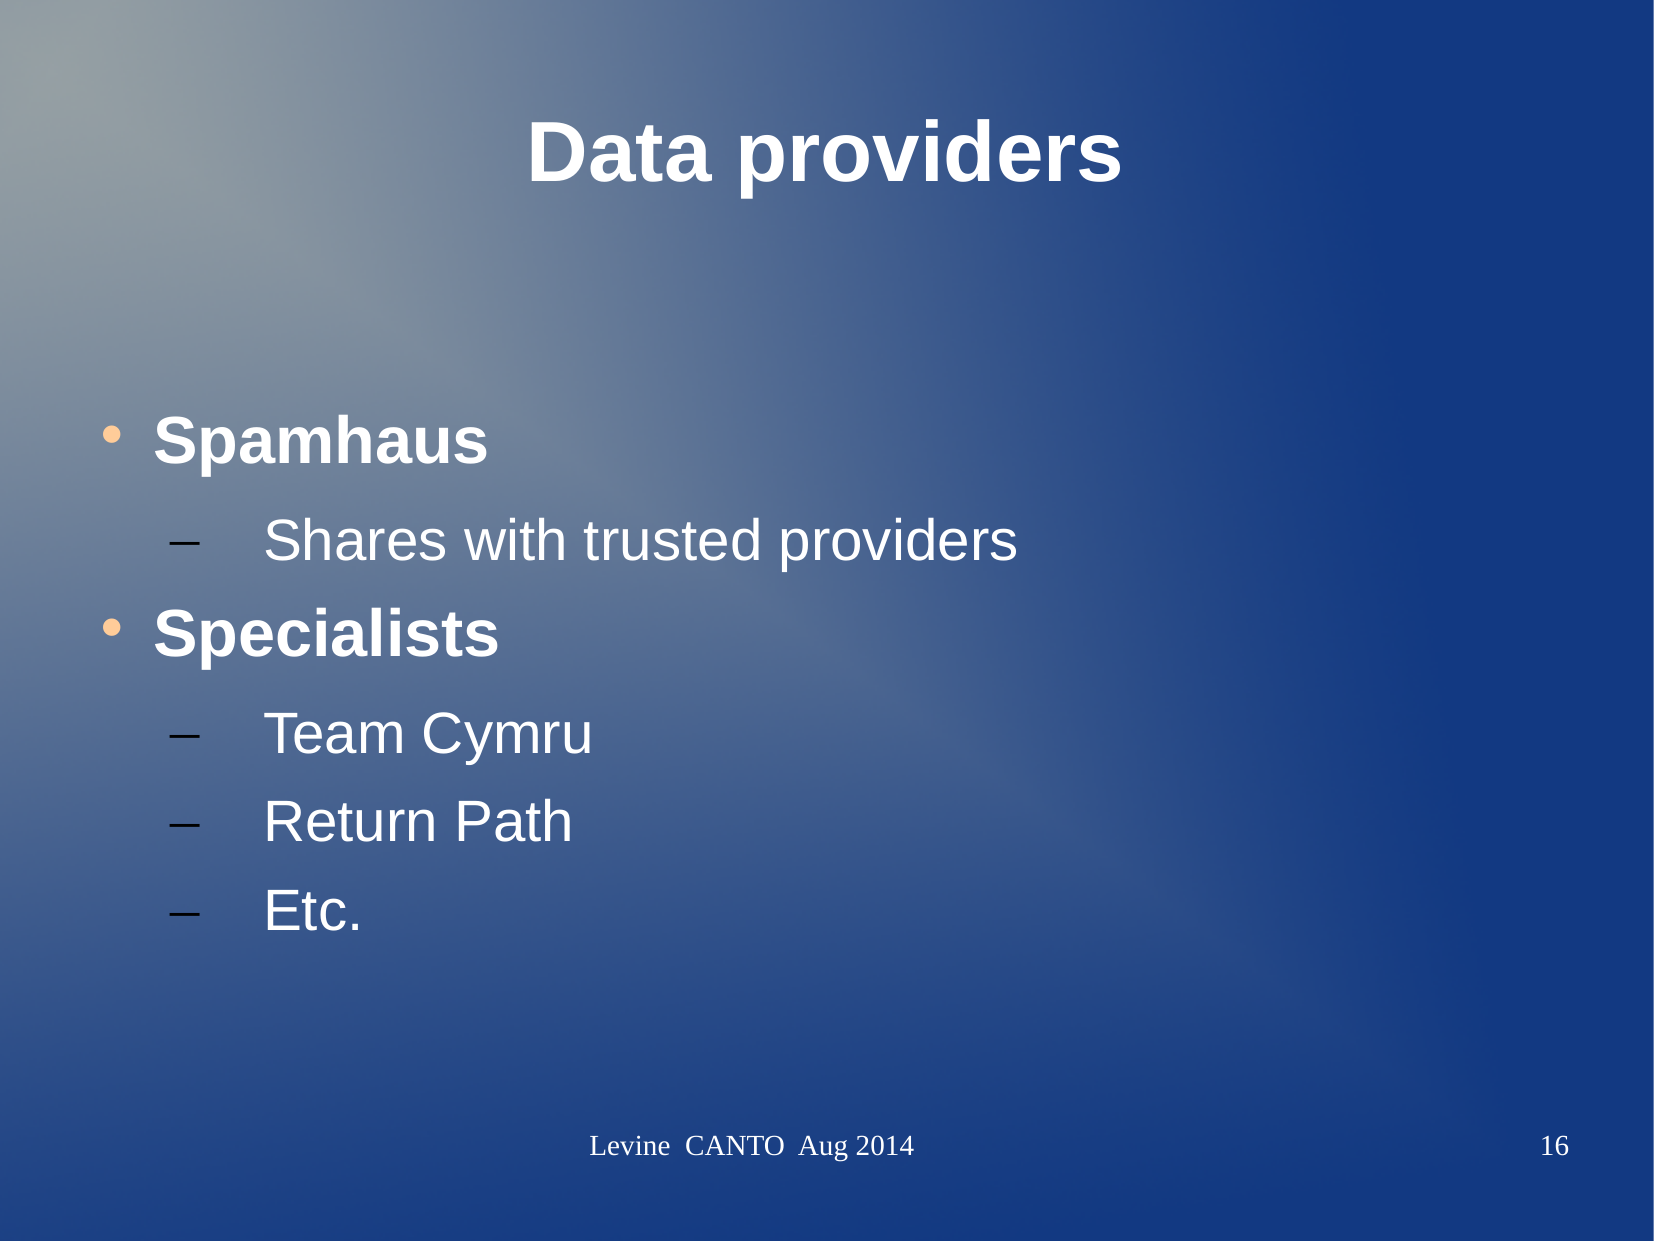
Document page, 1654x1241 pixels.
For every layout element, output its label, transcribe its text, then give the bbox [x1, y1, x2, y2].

list Spamhaus Shares with trusted providers Specialists Team Cymru Return Path Etc. [82, 290, 1570, 1108]
title Data providers [82, 49, 1570, 256]
picture [0, 0, 1654, 1241]
